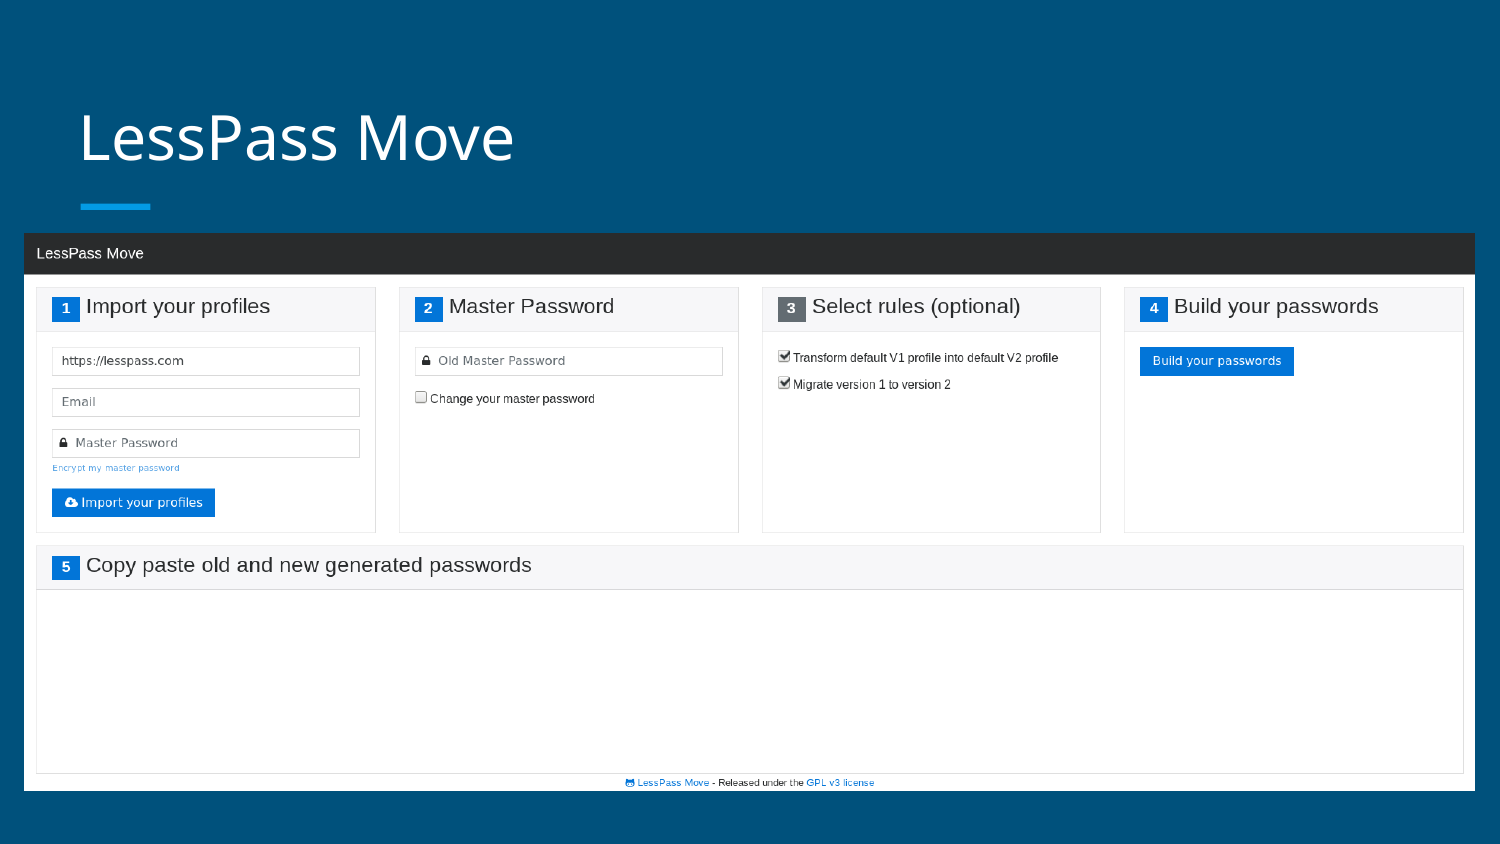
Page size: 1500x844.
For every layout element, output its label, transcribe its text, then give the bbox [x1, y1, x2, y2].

picture [25, 234, 1474, 790]
title LessPass Move [63, 75, 1437, 188]
